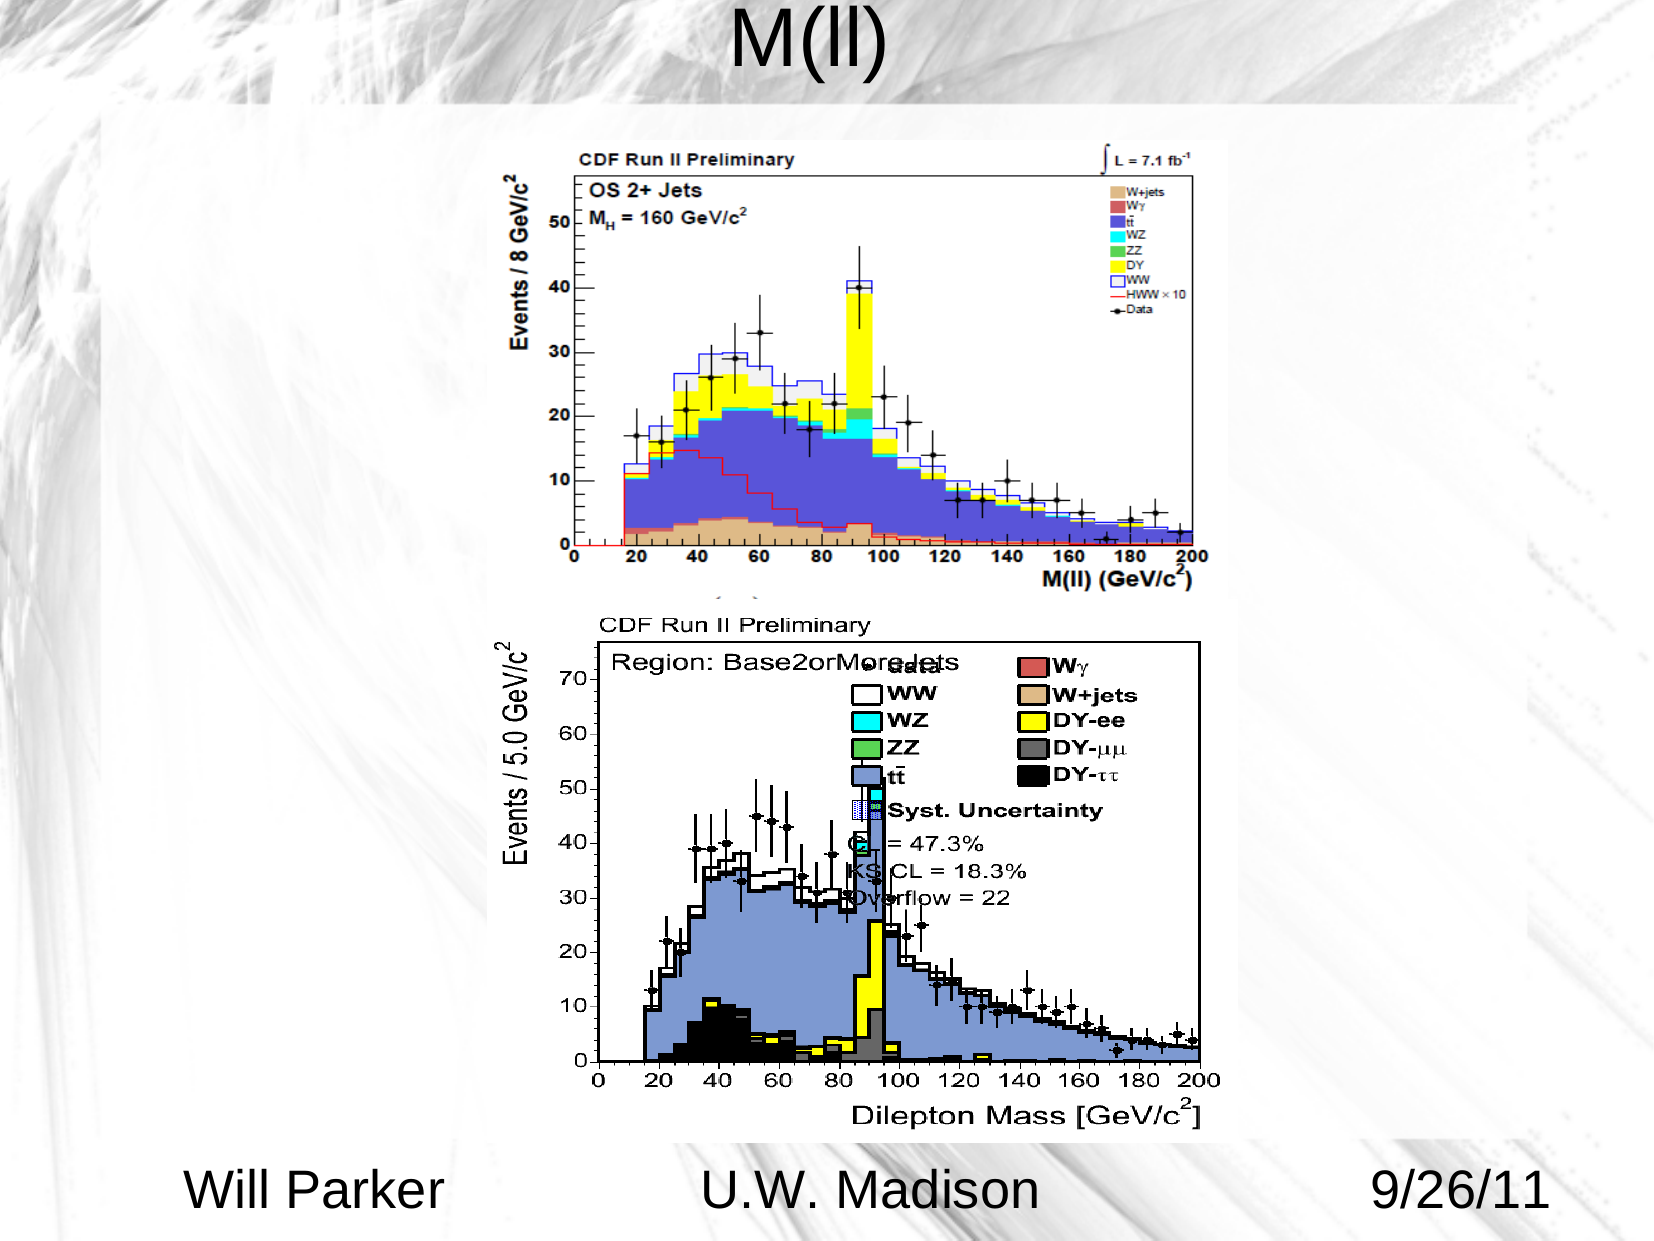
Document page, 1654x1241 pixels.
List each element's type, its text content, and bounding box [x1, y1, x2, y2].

list Will Parker U.W. Madison 9/26/11 [112, 1159, 1566, 1241]
picture [0, 113, 1654, 1241]
title M(ll) [0, 0, 1654, 113]
